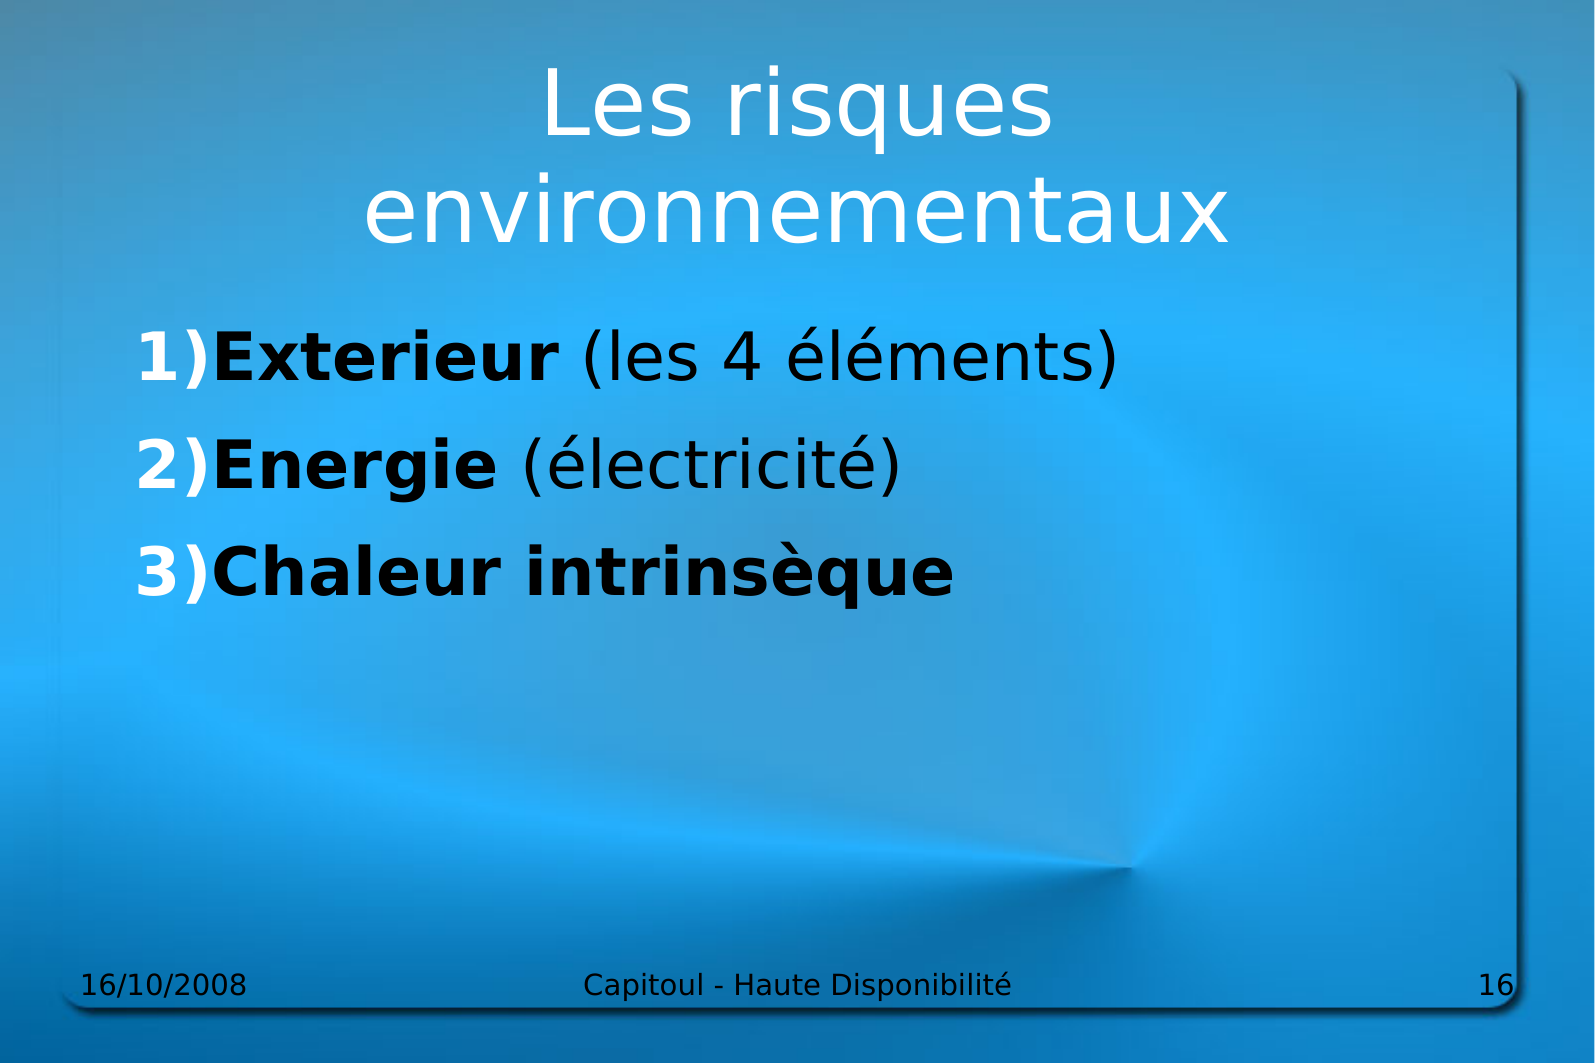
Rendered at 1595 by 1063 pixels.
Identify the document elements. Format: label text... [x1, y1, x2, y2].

picture [0, 0, 1595, 1063]
title Les risques environnementaux [117, 50, 1479, 265]
list Exterieur (les 4 éléments) Energie (électricité) Chaleur intrinsèque [117, 318, 1479, 942]
